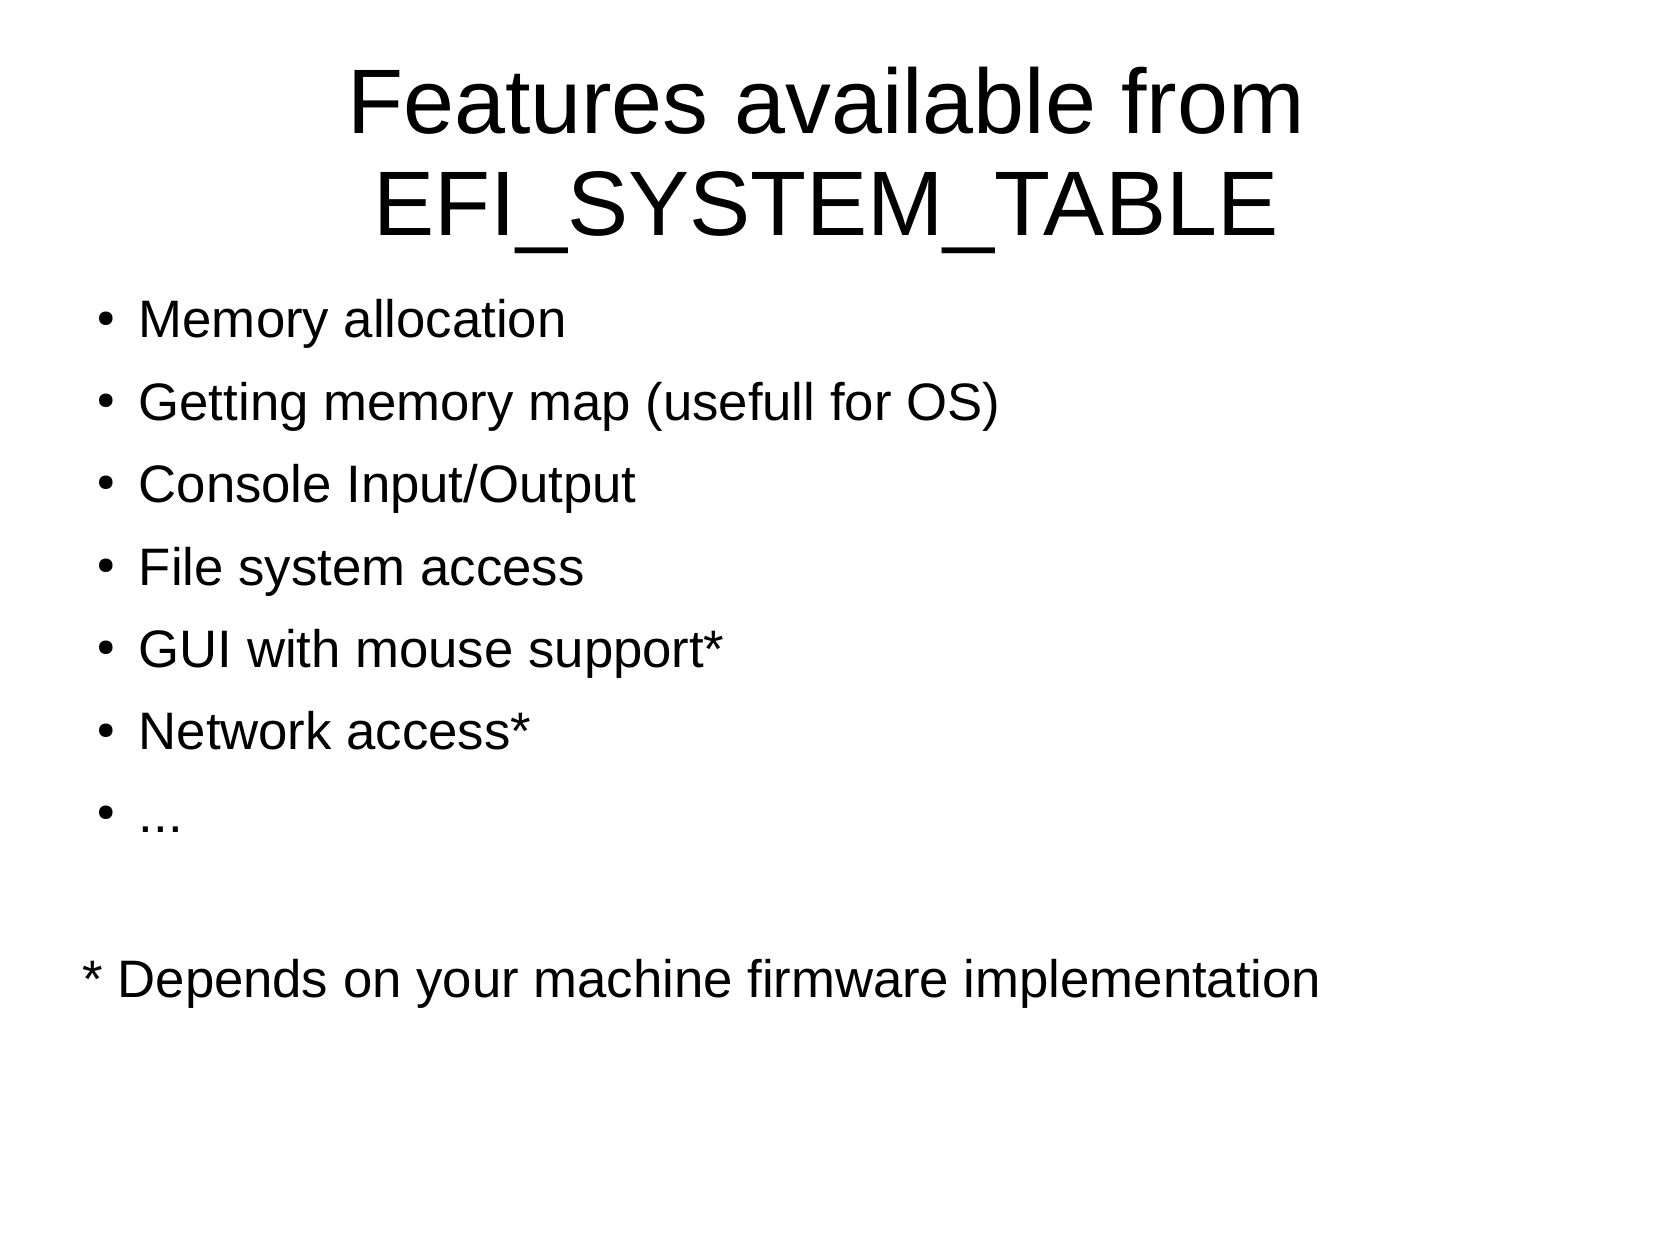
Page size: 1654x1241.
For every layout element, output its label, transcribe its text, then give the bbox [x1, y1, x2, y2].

title Features available from EFI_SYSTEM_TABLE [82, 49, 1571, 257]
list Memory allocation Getting memory map (usefull for OS) Console Input/Output File system access GUI with mouse support* Network access* ... * Depends on your machine firmware implementation [82, 290, 1571, 1010]
